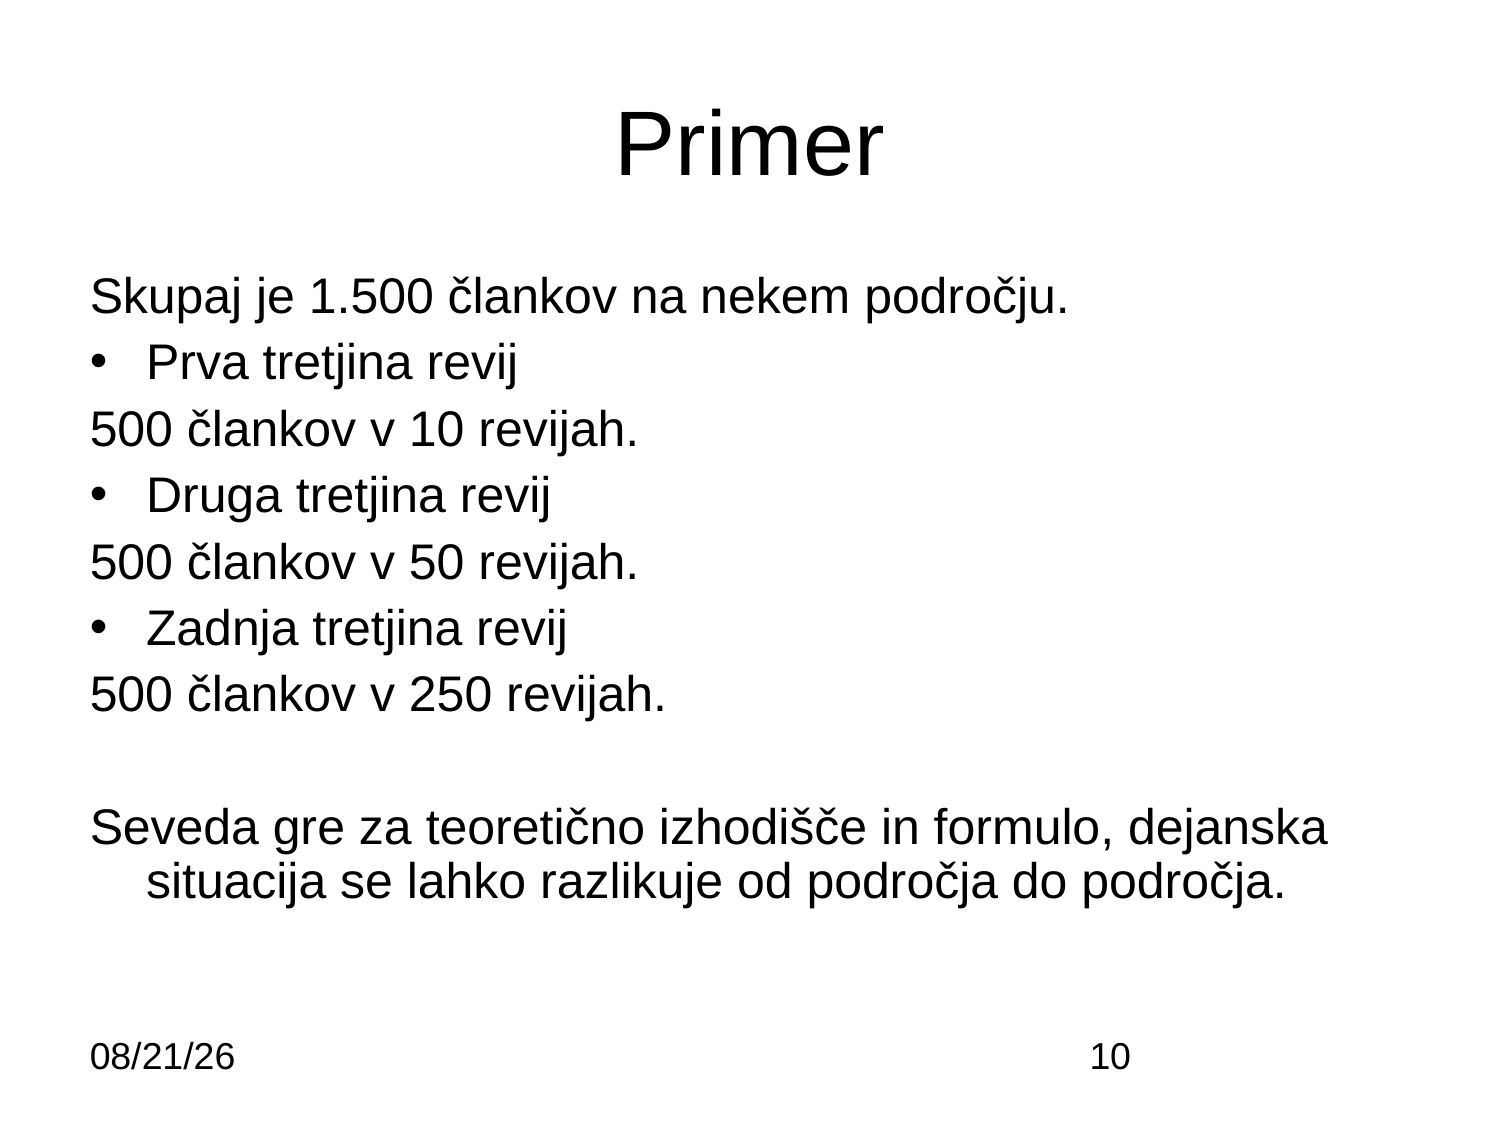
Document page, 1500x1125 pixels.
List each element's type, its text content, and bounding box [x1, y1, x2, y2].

title Primer [75, 45, 1426, 233]
list Skupaj je 1.500 člankov na nekem področju. Prva tretjina revij 500 člankov v 10 revijah. Druga tretjina revij 500 člankov v 50 revijah. Zadnja tretjina revij 500 člankov v 250 revijah. Seveda gre za teoretično izhodišče in formulo, dejanska situacija se lahko razlikuje od področja do področja. [75, 262, 1426, 1006]
